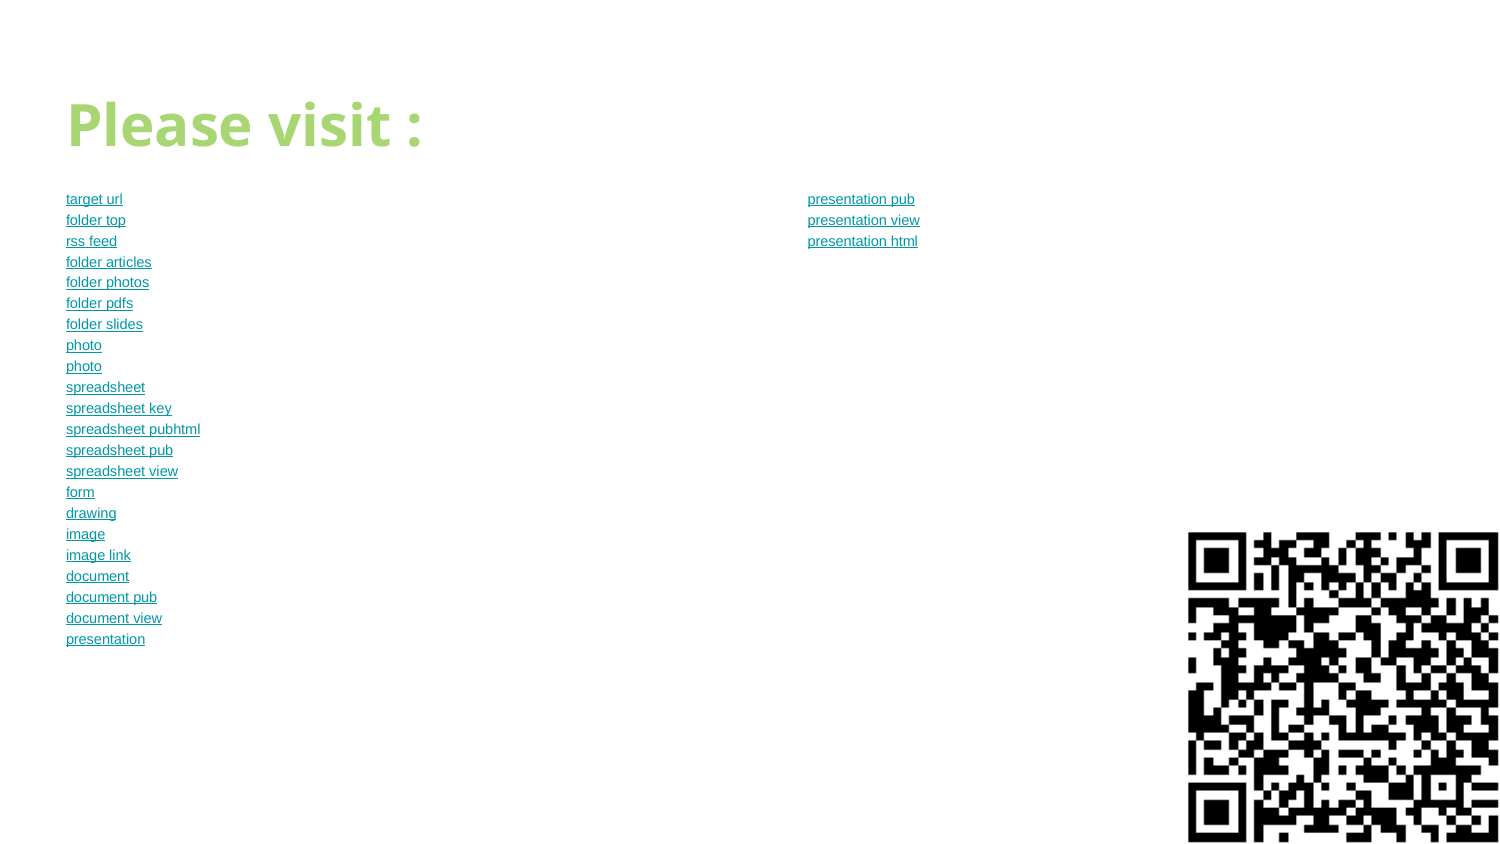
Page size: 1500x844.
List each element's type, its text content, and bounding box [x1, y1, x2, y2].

title Please visit : [51, 72, 1449, 167]
list target url folder top rss feed folder articles folder photos folder pdfs folder slides photo photo spreadsheet spreadsheet key spreadsheet pubhtml spreadsheet pub spreadsheet view form drawing image image link document document pub document view presentation [51, 189, 708, 750]
picture [1187, 531, 1500, 844]
list presentation pub presentation view presentation html [792, 189, 1449, 750]
